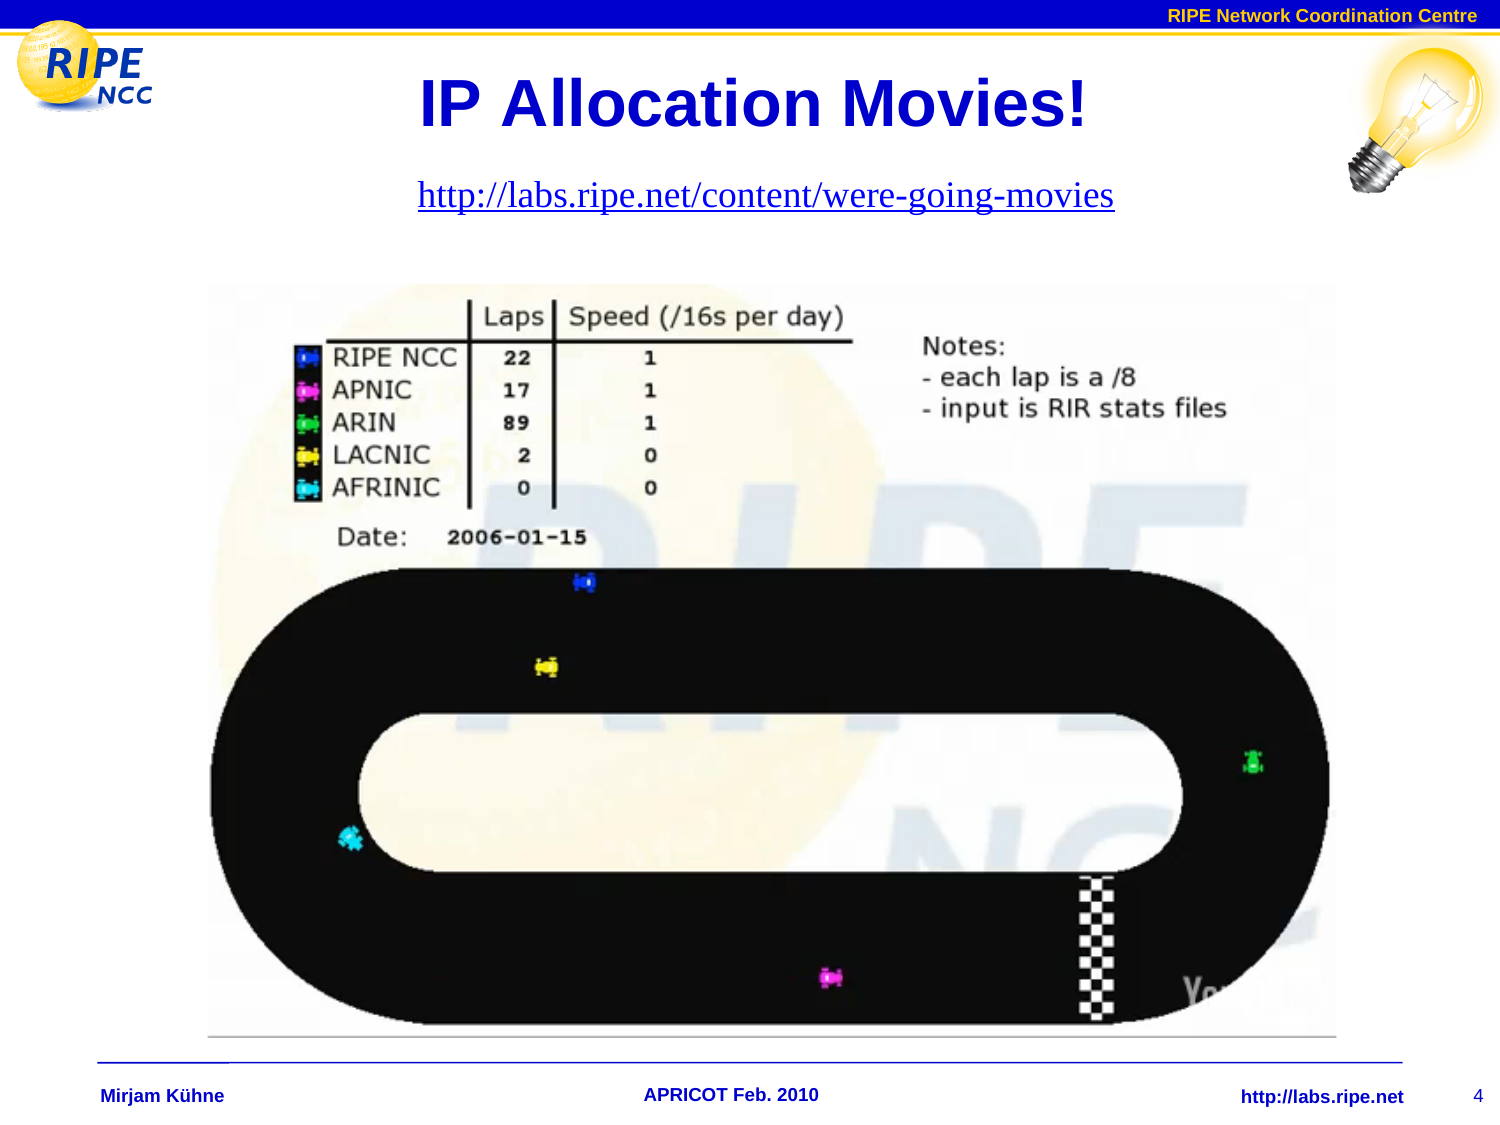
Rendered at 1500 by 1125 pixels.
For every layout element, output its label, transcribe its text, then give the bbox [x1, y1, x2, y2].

picture [76, 284, 1365, 1038]
picture [17, 18, 152, 112]
text_box <number> [1430, 1075, 1499, 1114]
title IP Allocation Movies! [196, 52, 1313, 228]
text_box Mirjam Kühne [85, 1075, 352, 1114]
text_box APRICOT Feb. 2010 [512, 1074, 951, 1113]
picture [1313, 0, 1500, 270]
text_box http://labs.ripe.net/content/were-going-movies [402, 162, 1131, 223]
